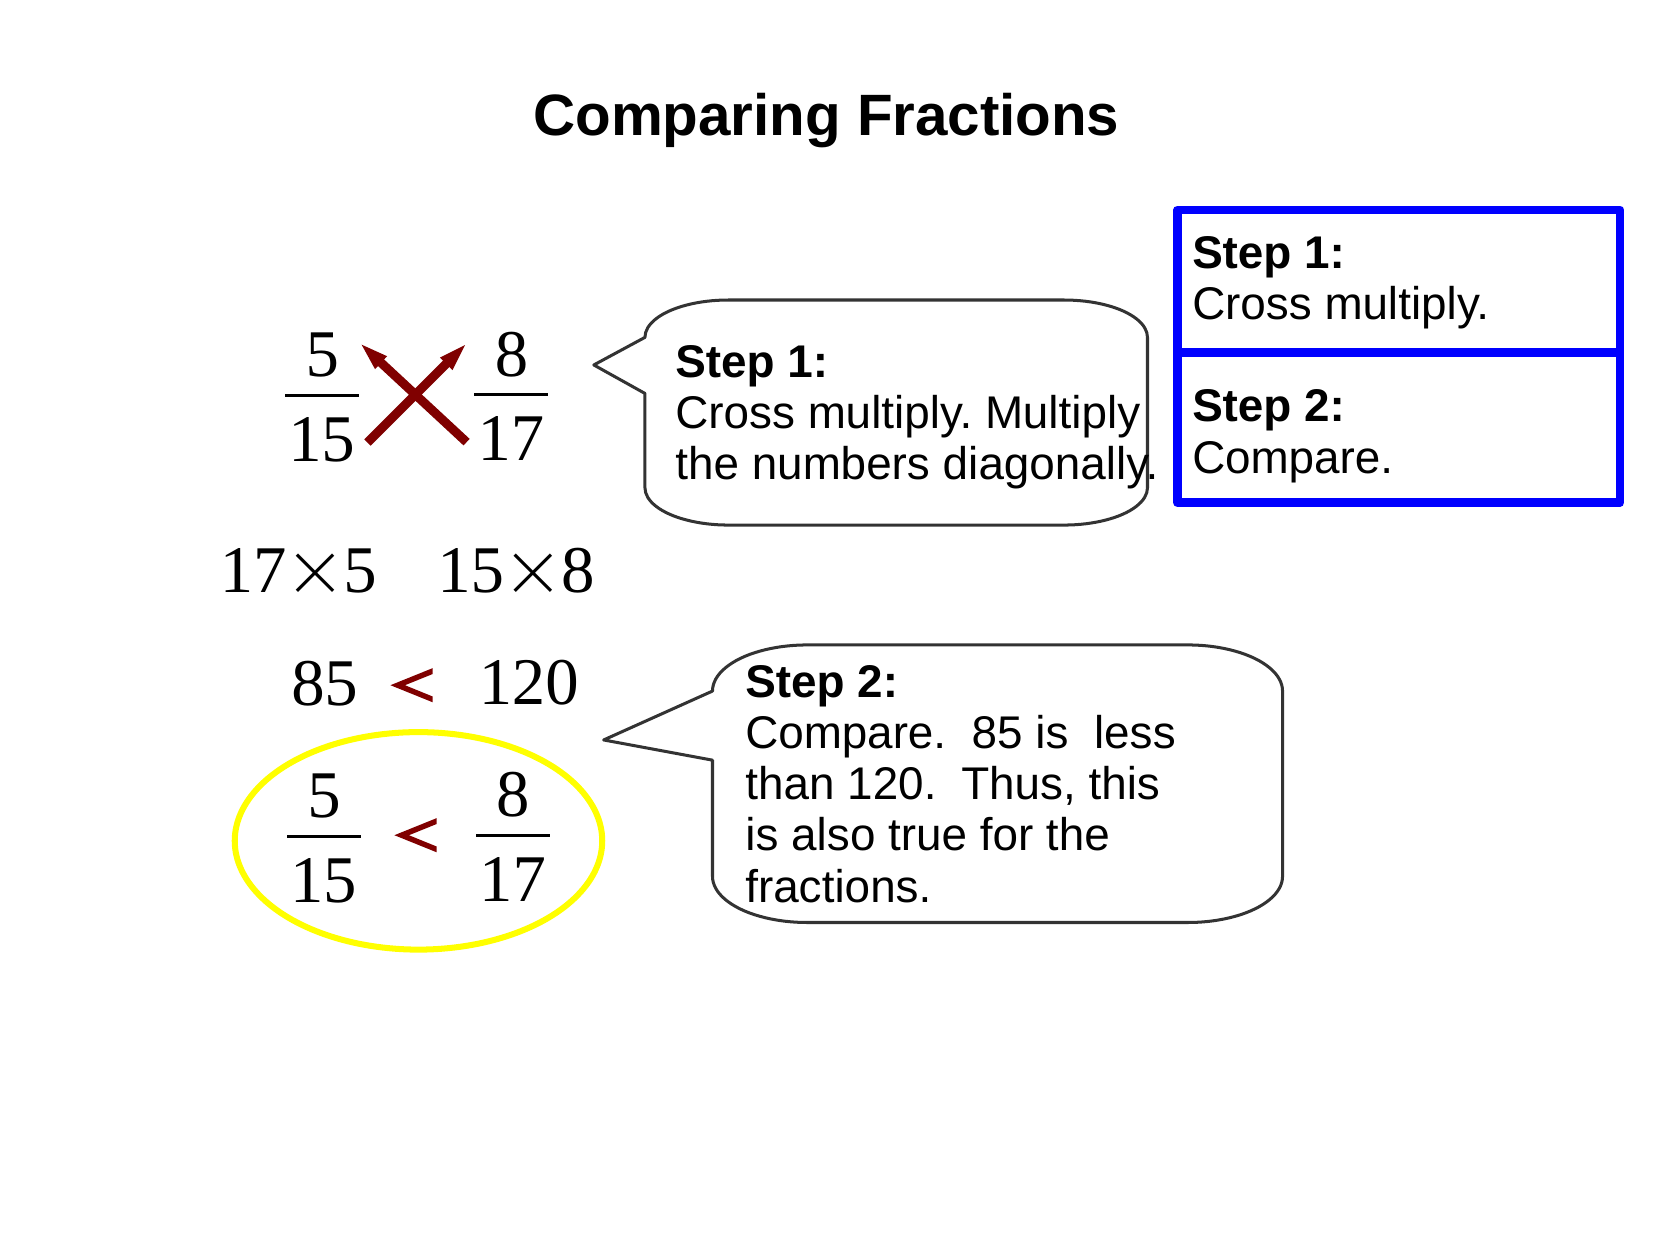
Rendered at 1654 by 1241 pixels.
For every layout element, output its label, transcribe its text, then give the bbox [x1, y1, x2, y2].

text_box Comparing Fractions [433, 75, 1220, 157]
chart [275, 317, 369, 476]
text_box Step 2: Compare. 85 is less than 120. Thus, this is also true for the fractions. [603, 644, 1283, 923]
text_box Step 1: Cross multiply. Step 2: Compare. [1182, 219, 1616, 348]
text_box Step 1: Cross multiply. Multiply the numbers diagonally. [593, 300, 1148, 526]
text_box Step 1: Cross multiply. Step 2: Compare. [1177, 219, 1636, 534]
chart [544, 757, 559, 766]
text_box Step 1: Cross multiply. Step 2: Compare. [1182, 357, 1616, 498]
chart [382, 795, 451, 869]
chart [277, 758, 291, 767]
chart [378, 645, 447, 719]
chart [472, 645, 586, 719]
chart [285, 646, 364, 721]
chart [277, 758, 370, 917]
chart [466, 757, 559, 916]
chart [431, 533, 601, 608]
chart [465, 316, 558, 475]
chart [213, 533, 383, 608]
